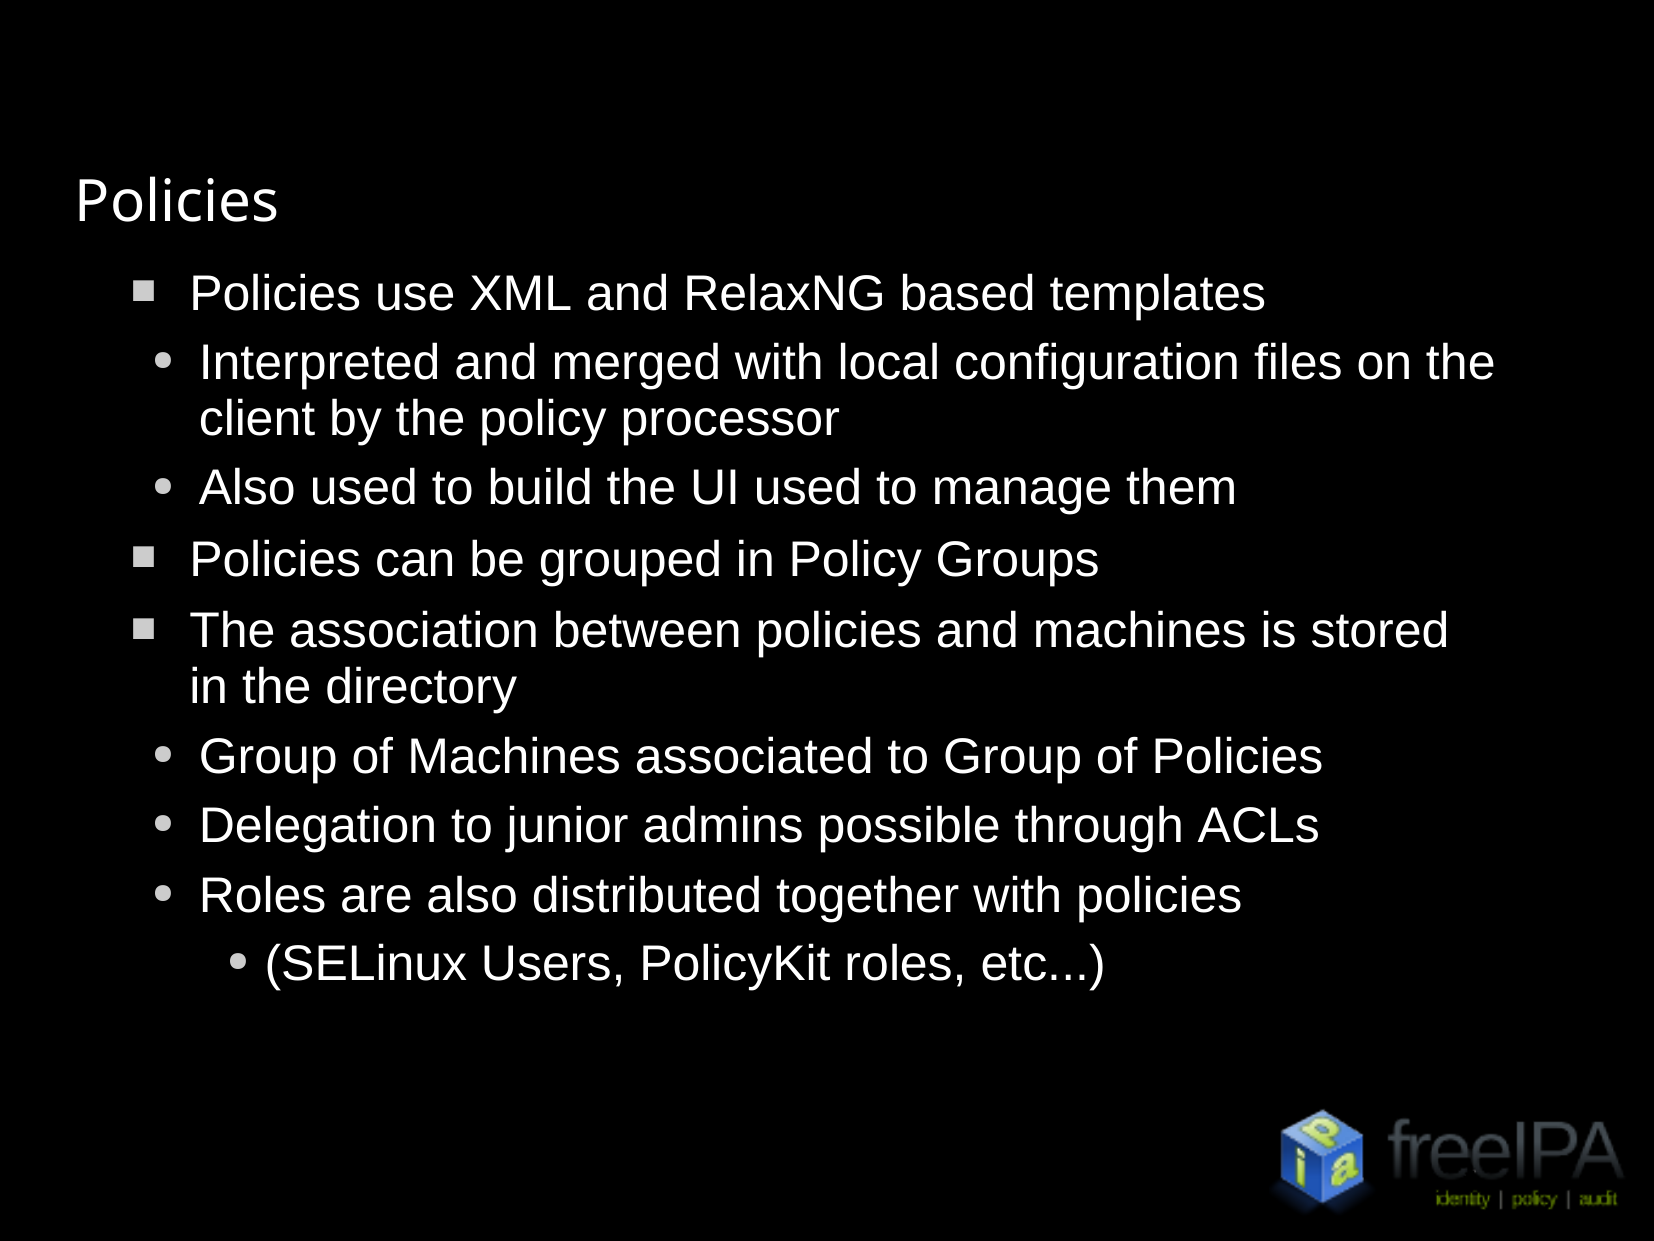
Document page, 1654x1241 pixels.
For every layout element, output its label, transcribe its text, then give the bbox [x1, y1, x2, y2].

list Policies use XML and RelaxNG based templates Interpreted and merged with local configuration files on the client by the policy processor Also used to build the UI used to manage them Policies can be grouped in Policy Groups The association between policies and machines is stored in the directory Group of Machines associated to Group of Policies Delegation to junior admins possible through ACLs Roles are also distributed together with policies (SELinux Users, PolicyKit roles, etc...) [77, 264, 1500, 1174]
picture [1269, 1105, 1634, 1220]
title Policies [74, 140, 1506, 259]
